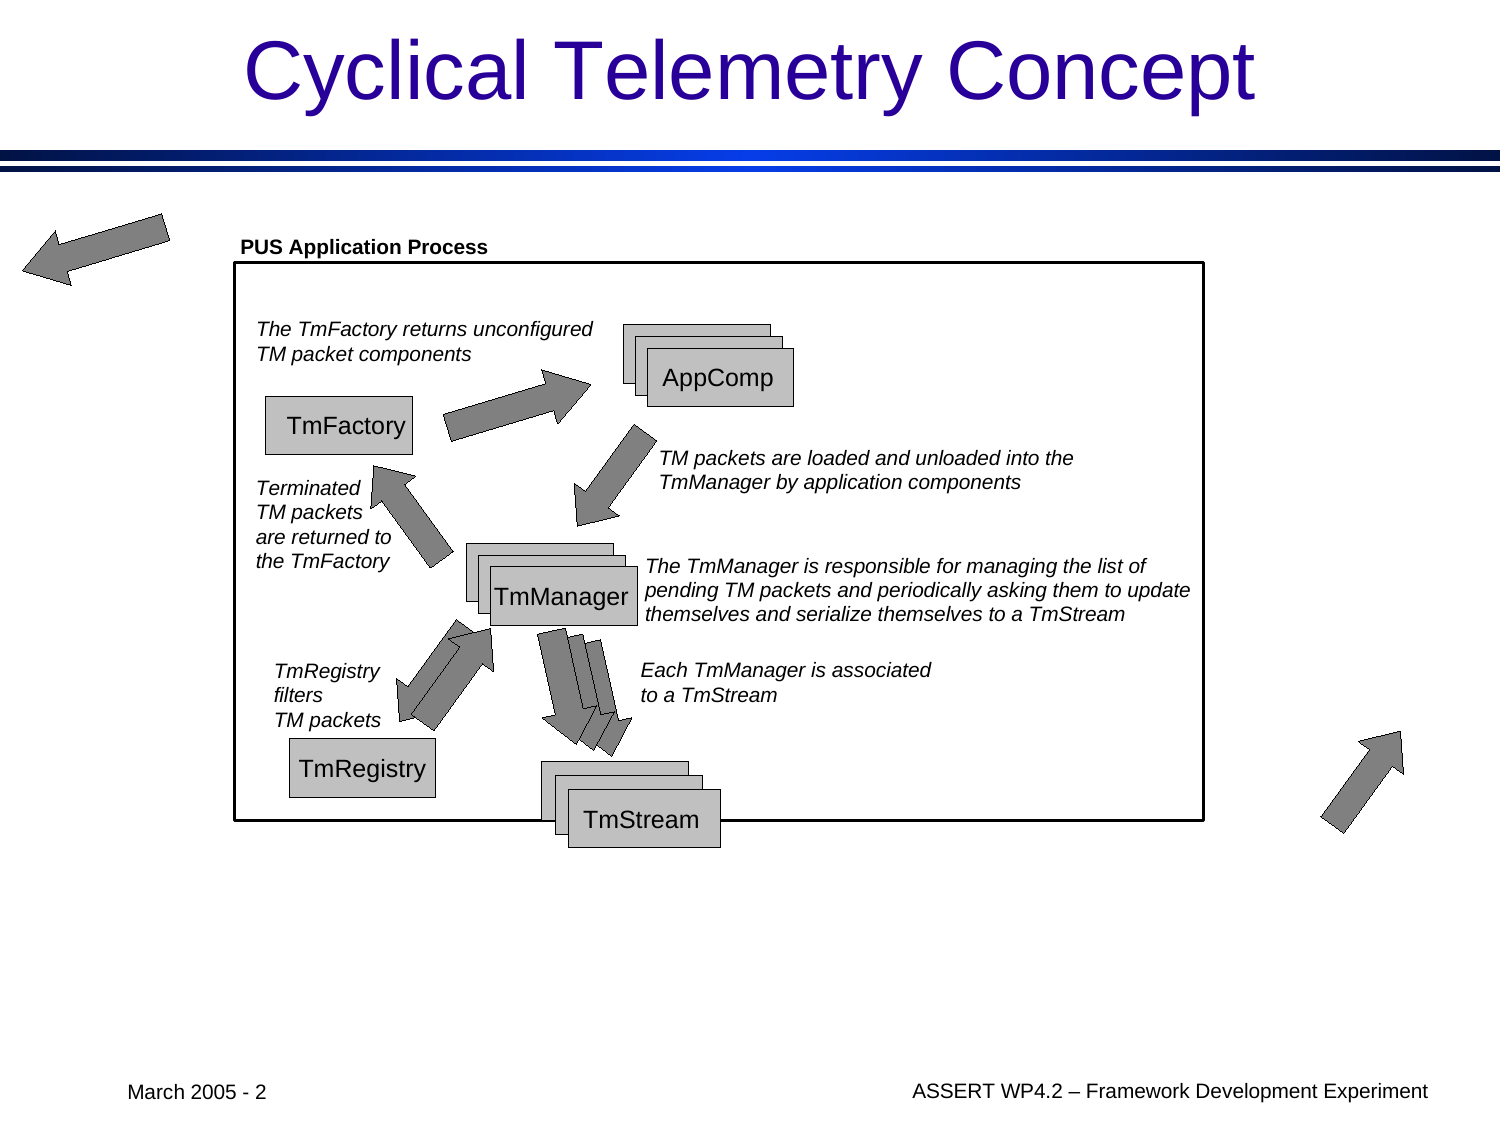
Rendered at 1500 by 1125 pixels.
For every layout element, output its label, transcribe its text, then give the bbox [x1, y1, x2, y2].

text_box TmRegistry [298, 761, 427, 782]
text_box [537, 628, 632, 757]
text_box [439, 531, 454, 562]
text_box [574, 424, 655, 527]
text_box The TmFactory returns unconfigured TM packet components [250, 310, 600, 371]
text_box TmStream [583, 804, 701, 833]
text_box TM packets are loaded and unloaded into the TmManager by application components [652, 439, 1086, 509]
text_box The TmManager is responsible for managing the list of pending TM packets and periodically asking them to update themselves and serialize themselves to a TmStream [639, 547, 1203, 632]
text_box [373, 465, 388, 469]
text_box Terminated TM packets are returned to the TmFactory [249, 469, 439, 578]
text_box [22, 213, 170, 286]
text_box [289, 761, 436, 798]
title Cyclical Telemetry Concept [0, 0, 1500, 138]
text_box [443, 371, 591, 442]
text_box TmManager [493, 581, 630, 610]
text_box [411, 619, 494, 731]
text_box [265, 396, 413, 455]
text_box [623, 324, 794, 407]
text_box TmRegistry filters TM packets [267, 652, 457, 761]
text_box [466, 543, 638, 626]
text_box Each TmManager is associated to a TmStream [634, 652, 943, 720]
text_box AppComp [662, 362, 775, 391]
text_box TmFactory [286, 410, 407, 439]
text_box PUS Application Process [234, 228, 494, 265]
text_box [541, 761, 721, 848]
text_box [1320, 731, 1404, 834]
